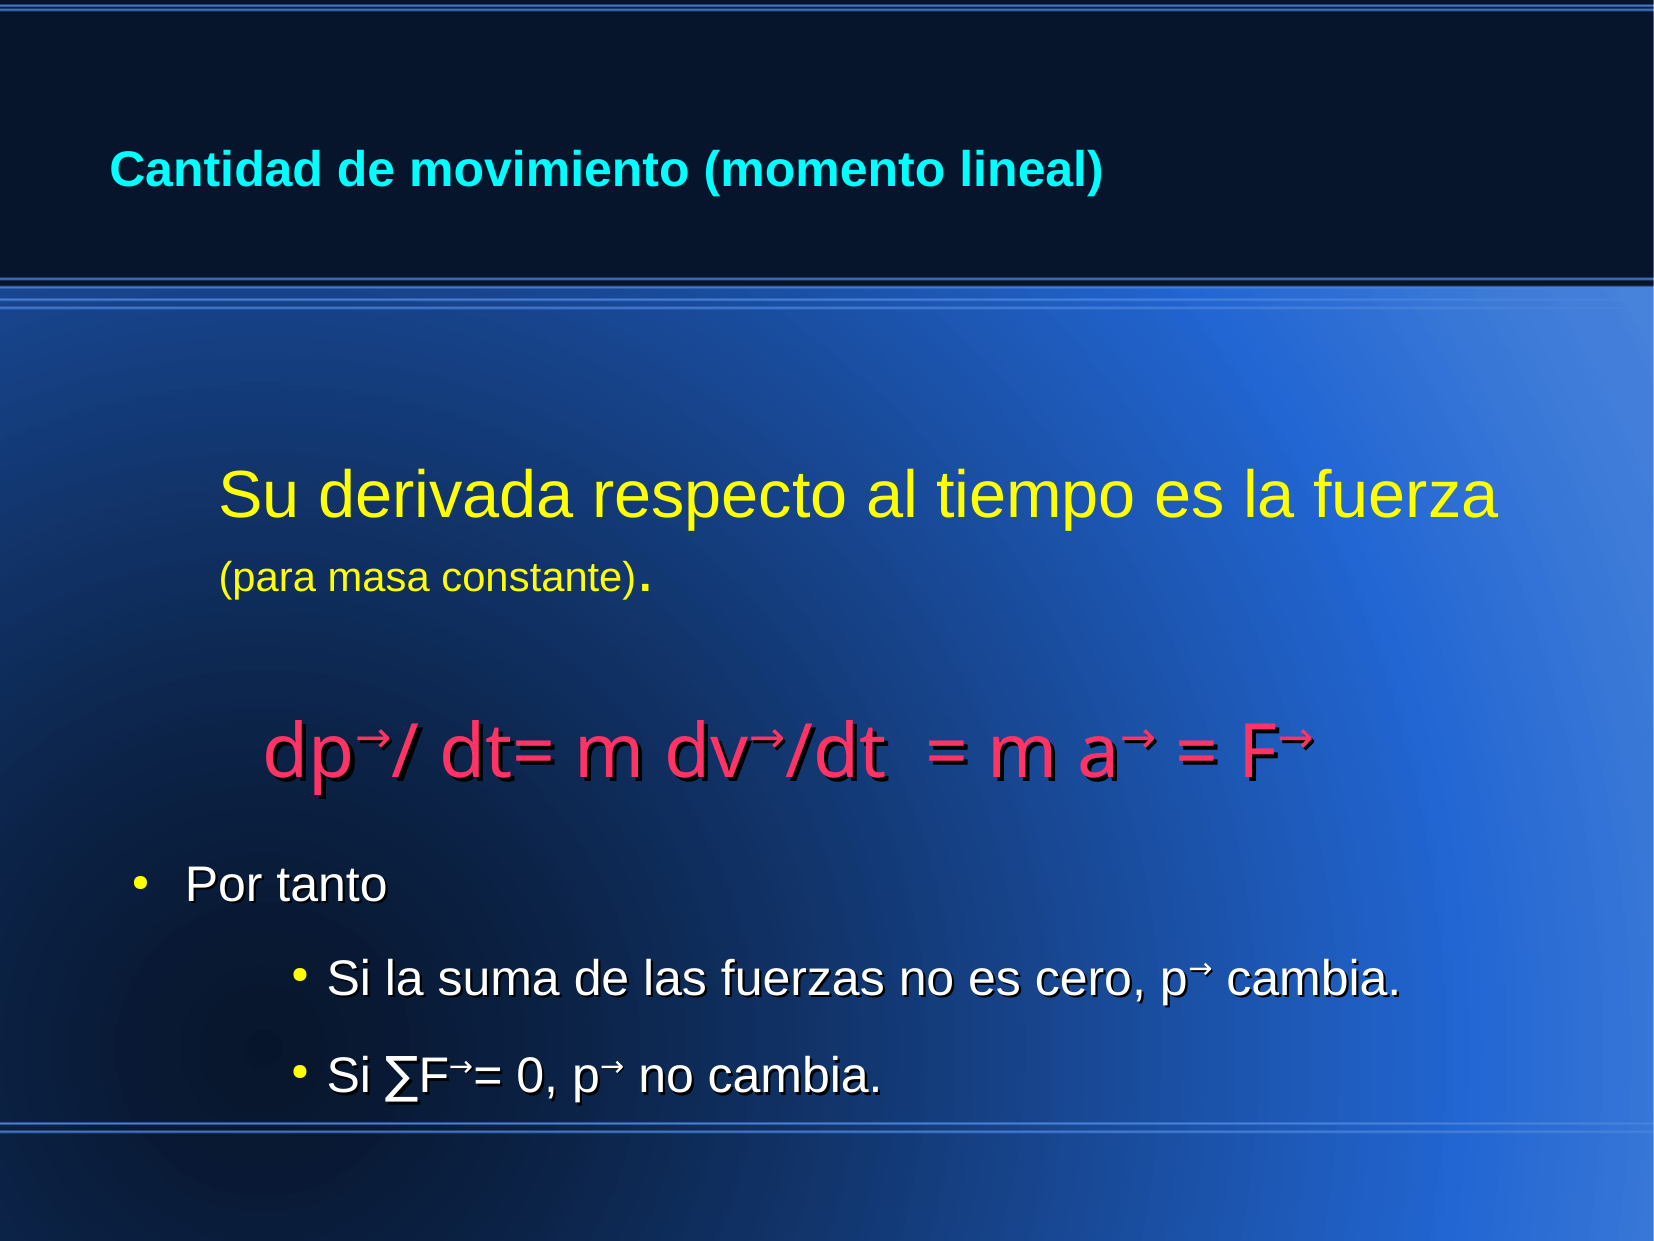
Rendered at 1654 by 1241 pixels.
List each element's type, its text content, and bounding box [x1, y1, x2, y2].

text_box Por tanto Si la suma de las fuerzas no es cero, p→ cambia. Si ∑F→= 0, p→ no cambia. [113, 856, 1595, 1104]
text_box dp→/ dt= m dv→/dt = m a→ = F→ [118, 697, 1388, 798]
title Cantidad de movimiento (momento lineal) [32, 118, 1182, 220]
text_box Su derivada respecto al tiempo es la fuerza (para masa constante). [147, 456, 1506, 607]
picture [0, 0, 1654, 1241]
